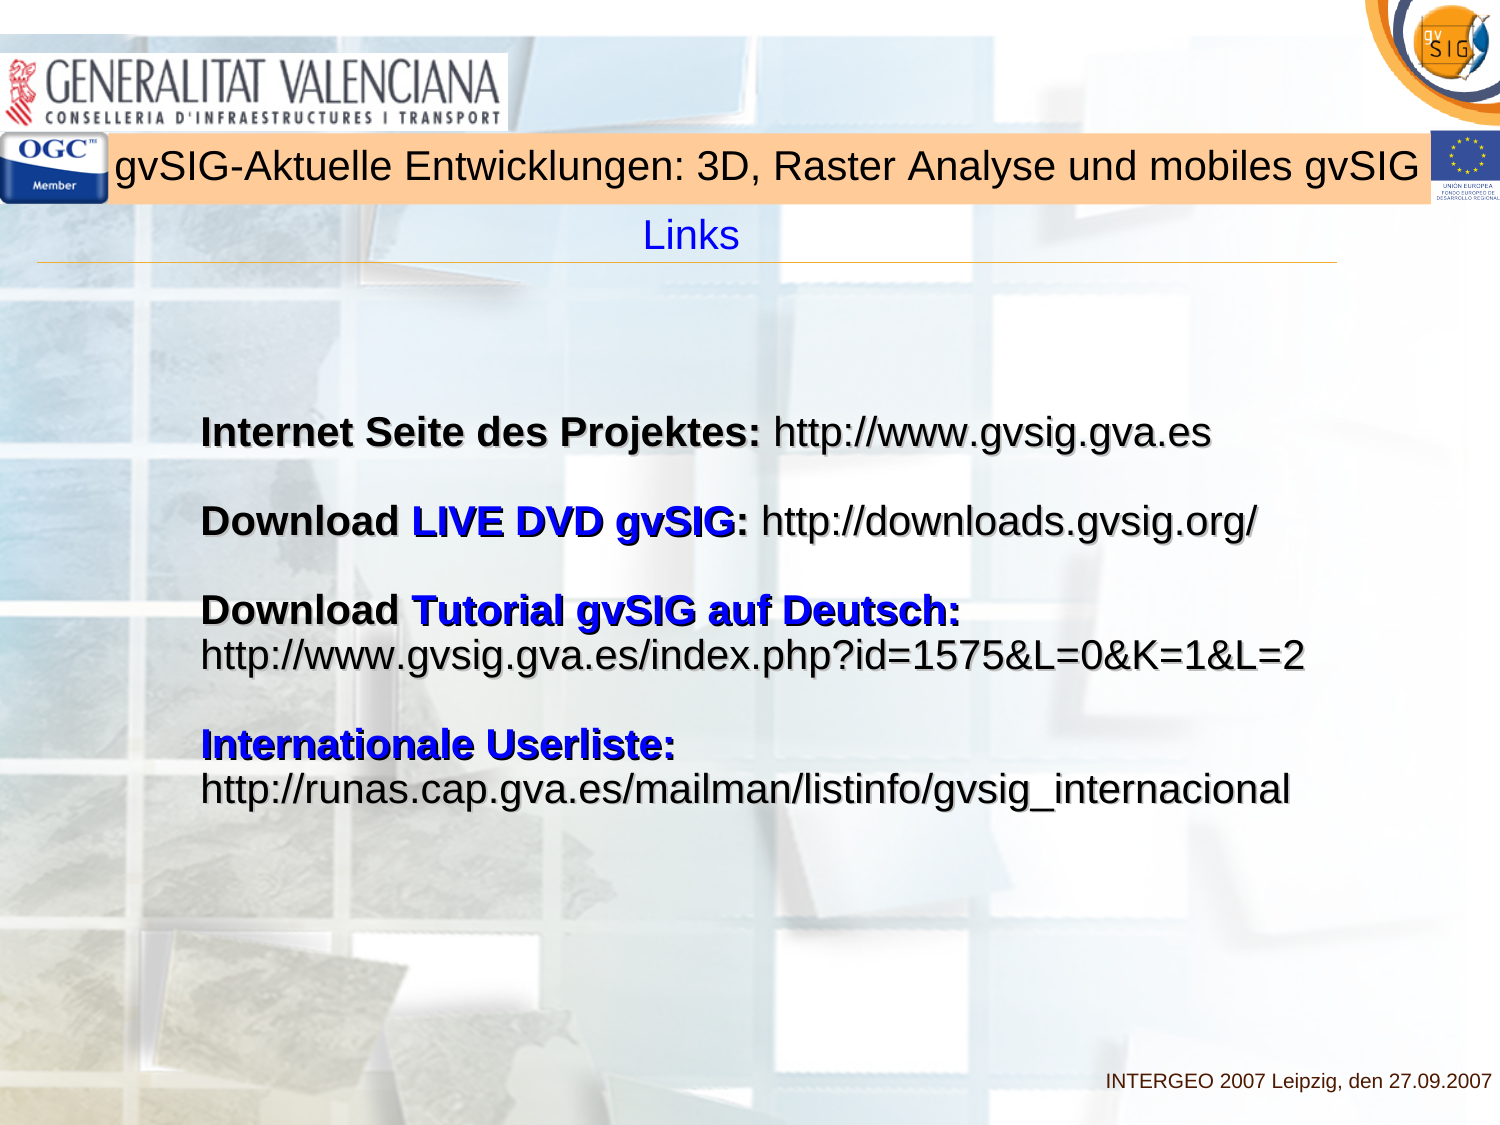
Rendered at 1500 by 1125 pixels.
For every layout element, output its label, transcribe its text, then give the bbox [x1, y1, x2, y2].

text_box [108, 193, 1431, 205]
picture [1429, 129, 1500, 200]
text_box Links [570, 214, 872, 262]
picture [0, 53, 508, 131]
text_box INTERGEO 2007 Leipzig, den 27.09.2007 [1103, 1070, 1495, 1094]
text_box Internet Seite des Projektes: http://www.gvsig.gva.es Download LIVE DVD gvSIG: http://downloads.gvsig.org/ Download Tutorial gvSIG auf Deutsch: http://www.gvsig.gva.es/index.php?id=1575&L=0&K=1&L=2 Internationale Userliste: http://runas.cap.gva.es/mailman/listinfo/gvsig_internacional [139, 410, 1367, 821]
picture [0, 132, 109, 204]
text_box gvSIG-Aktuelle Entwicklungen: 3D, Raster Analyse und mobiles gvSIG [102, 145, 1434, 193]
picture [1363, 0, 1500, 127]
text_box [108, 133, 1431, 145]
